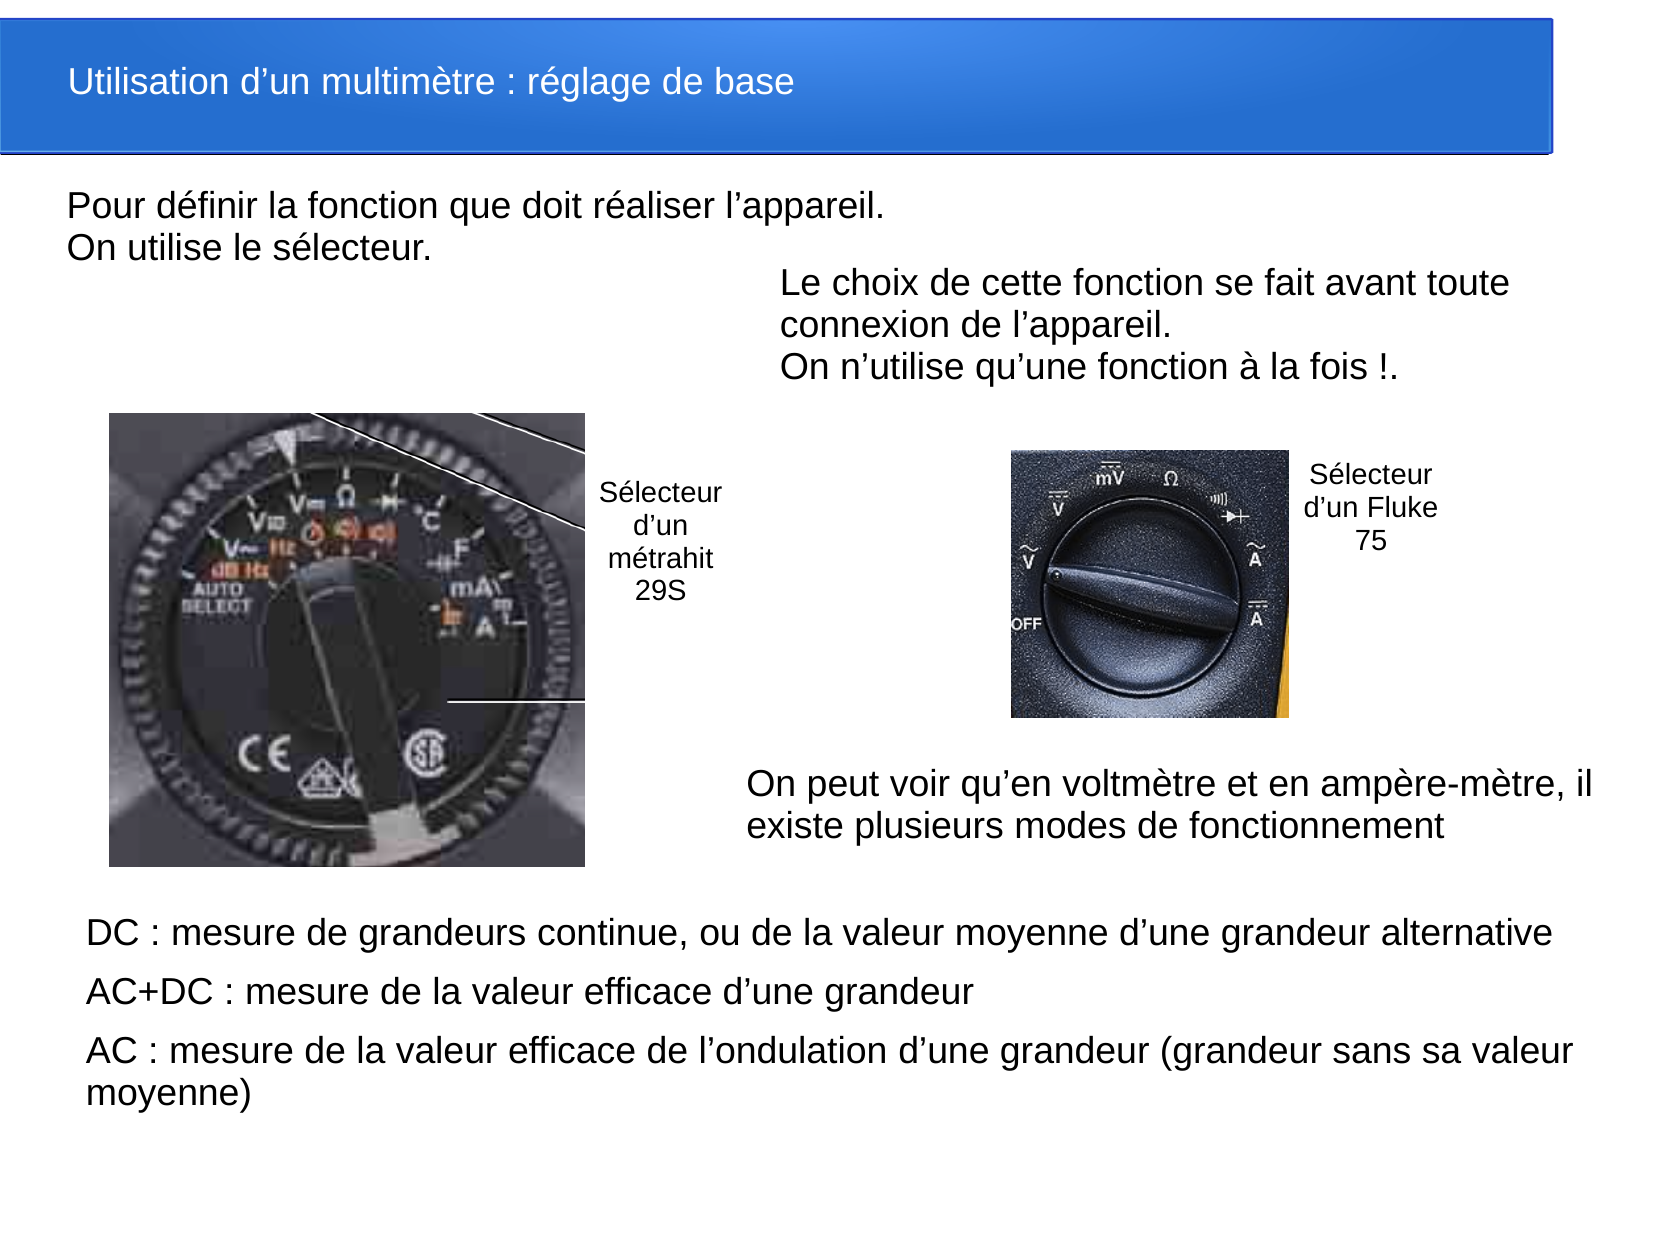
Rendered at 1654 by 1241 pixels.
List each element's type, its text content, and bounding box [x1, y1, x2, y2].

picture [109, 413, 585, 867]
text_box Le choix de cette fonction se fait avant toute connexion de l’appareil. On n’utilise qu’une fonction à la fois !. [765, 254, 1616, 396]
text_box Sélecteur d’un Fluke 75 [1288, 450, 1484, 564]
picture [1011, 450, 1289, 718]
text_box Pour définir la fonction que doit réaliser l’appareil. On utilise le sélecteur. [51, 177, 903, 276]
text_box Utilisation d’un multimètre : réglage de base [53, 53, 811, 111]
text_box Sélecteur d’un métrahit 29S [584, 468, 779, 615]
text_box DC : mesure de grandeurs continue, ou de la valeur moyenne d’une grandeur alternative [71, 904, 1629, 963]
text_box AC : mesure de la valeur efficace de l’ondulation d’une grandeur (grandeur sans sa valeur moyenne) [71, 1022, 1629, 1122]
text_box AC+DC : mesure de la valeur efficace d’une grandeur [71, 963, 1629, 1022]
text_box On peut voir qu’en voltmètre et en ampère-mètre, il existe plusieurs modes de fonctionnement [731, 754, 1654, 854]
